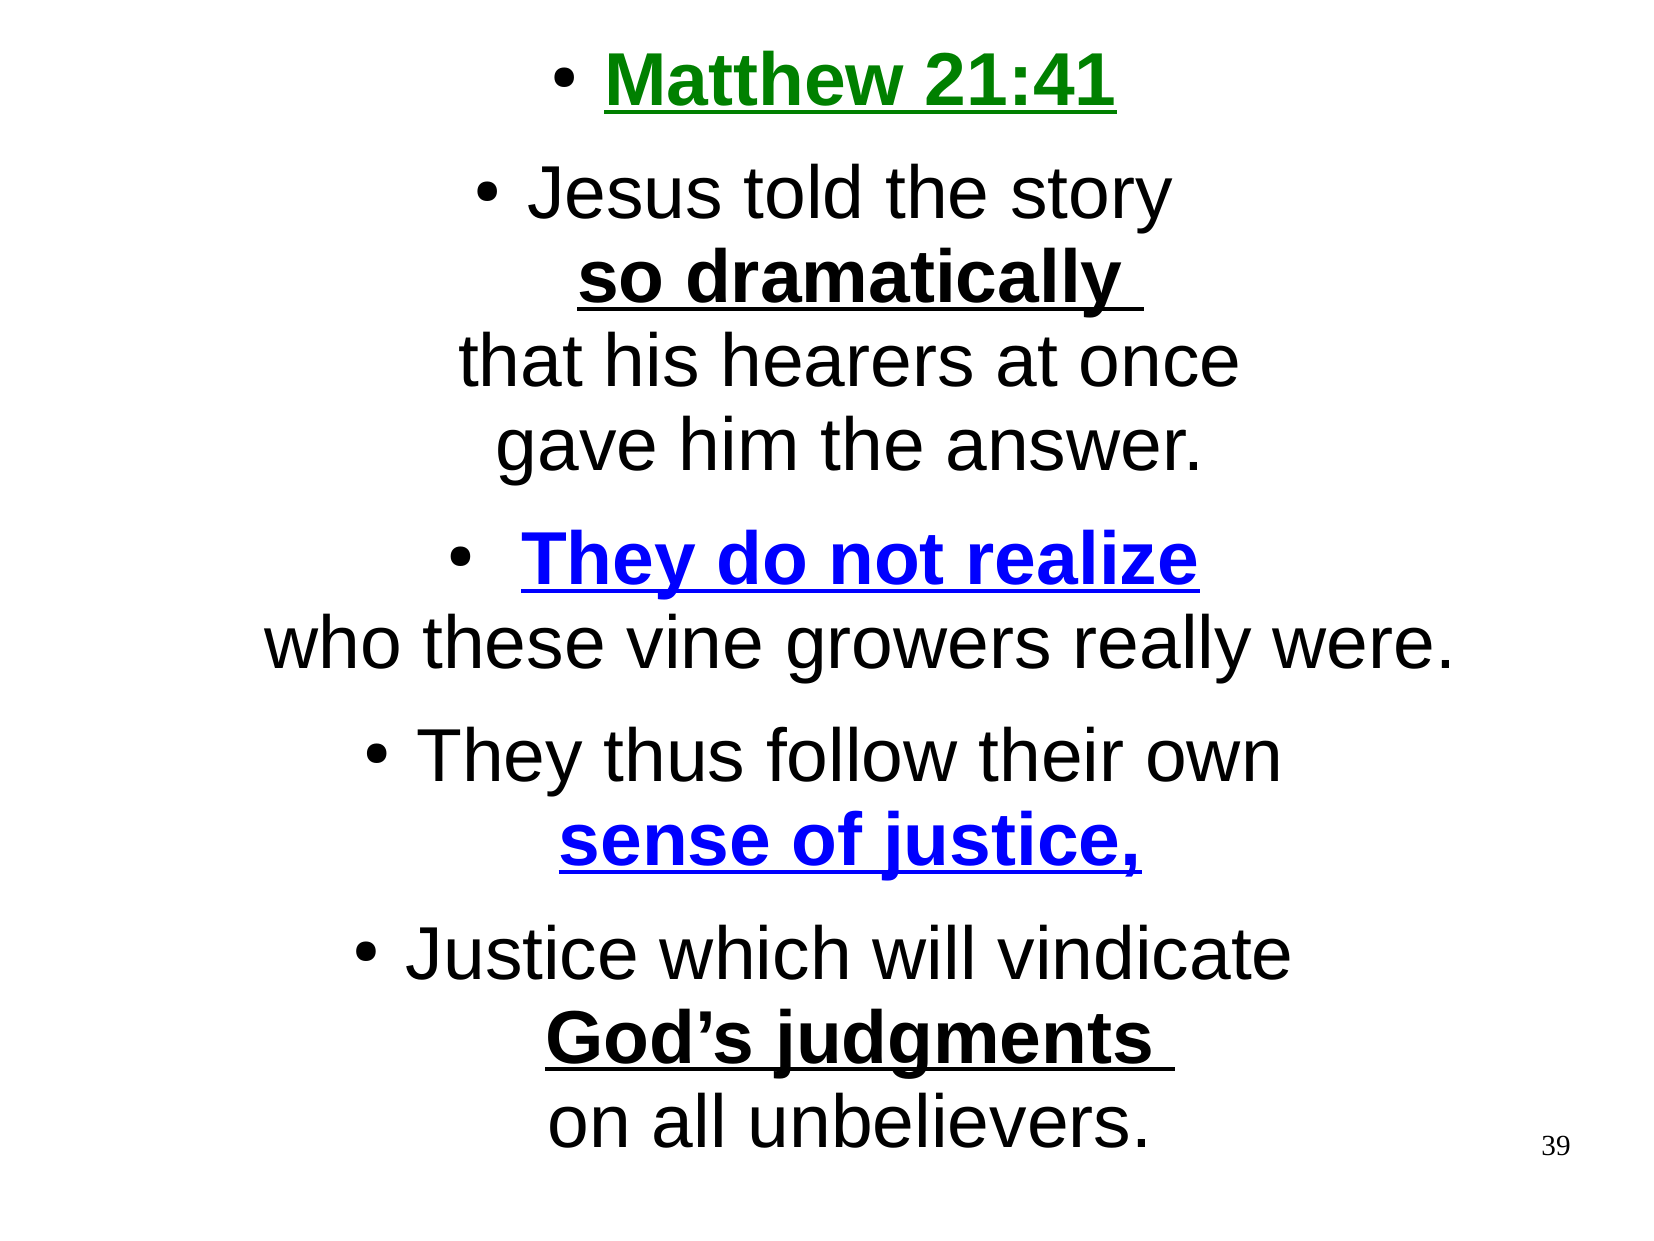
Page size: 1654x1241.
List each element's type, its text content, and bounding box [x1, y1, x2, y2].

list Matthew 21:41 Jesus told the story so dramatically that his hearers at once gave him the answer. They do not realize who these vine growers really were. They thus follow their own sense of justice, Justice which will vindicate God’s judgments on all unbelievers. [37, 37, 1613, 1201]
